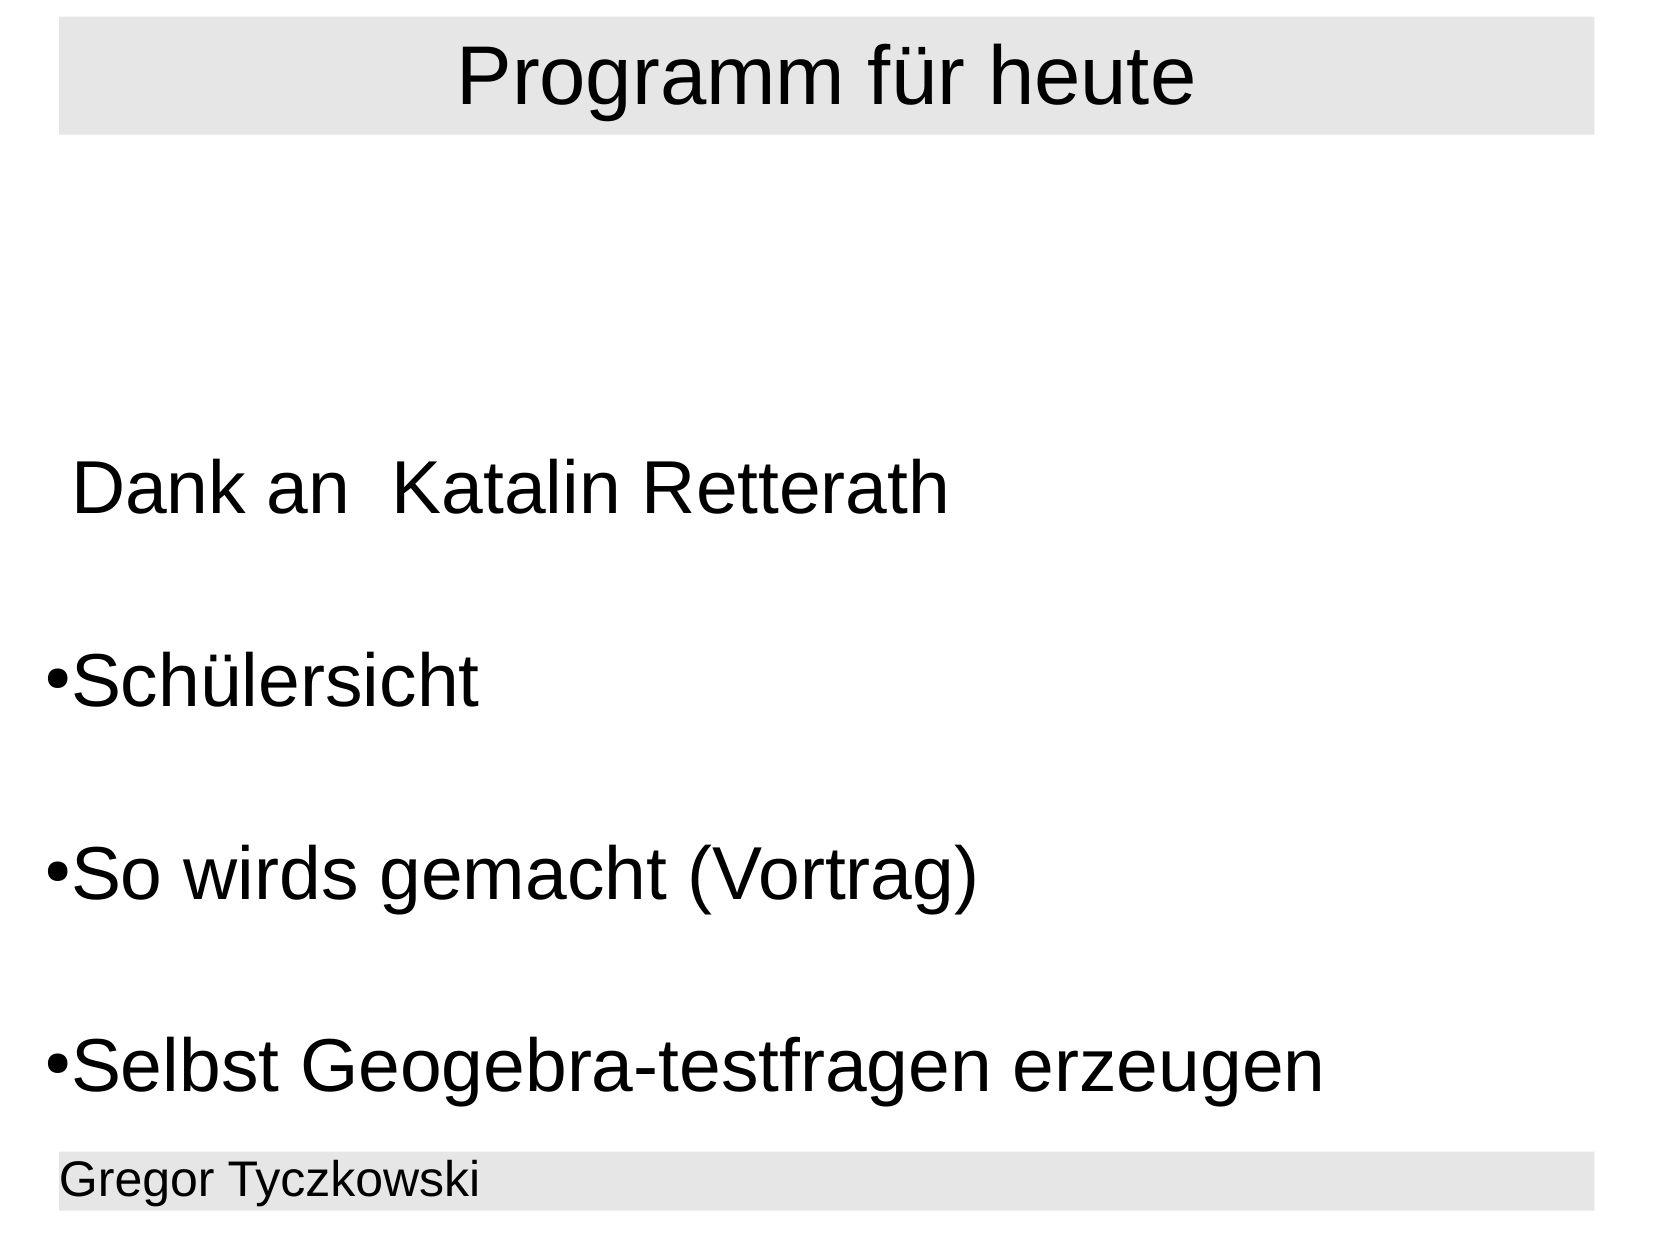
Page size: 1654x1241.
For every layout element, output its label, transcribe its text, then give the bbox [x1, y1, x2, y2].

list Gregor Tyczkowski [59, 1151, 1595, 1211]
title Programm für heute [59, 16, 1595, 135]
text_box Dank an Katalin Retterath Schülersicht So wirds gemacht (Vortrag) Selbst Geogebra-testfragen erzeugen [29, 354, 1625, 1032]
